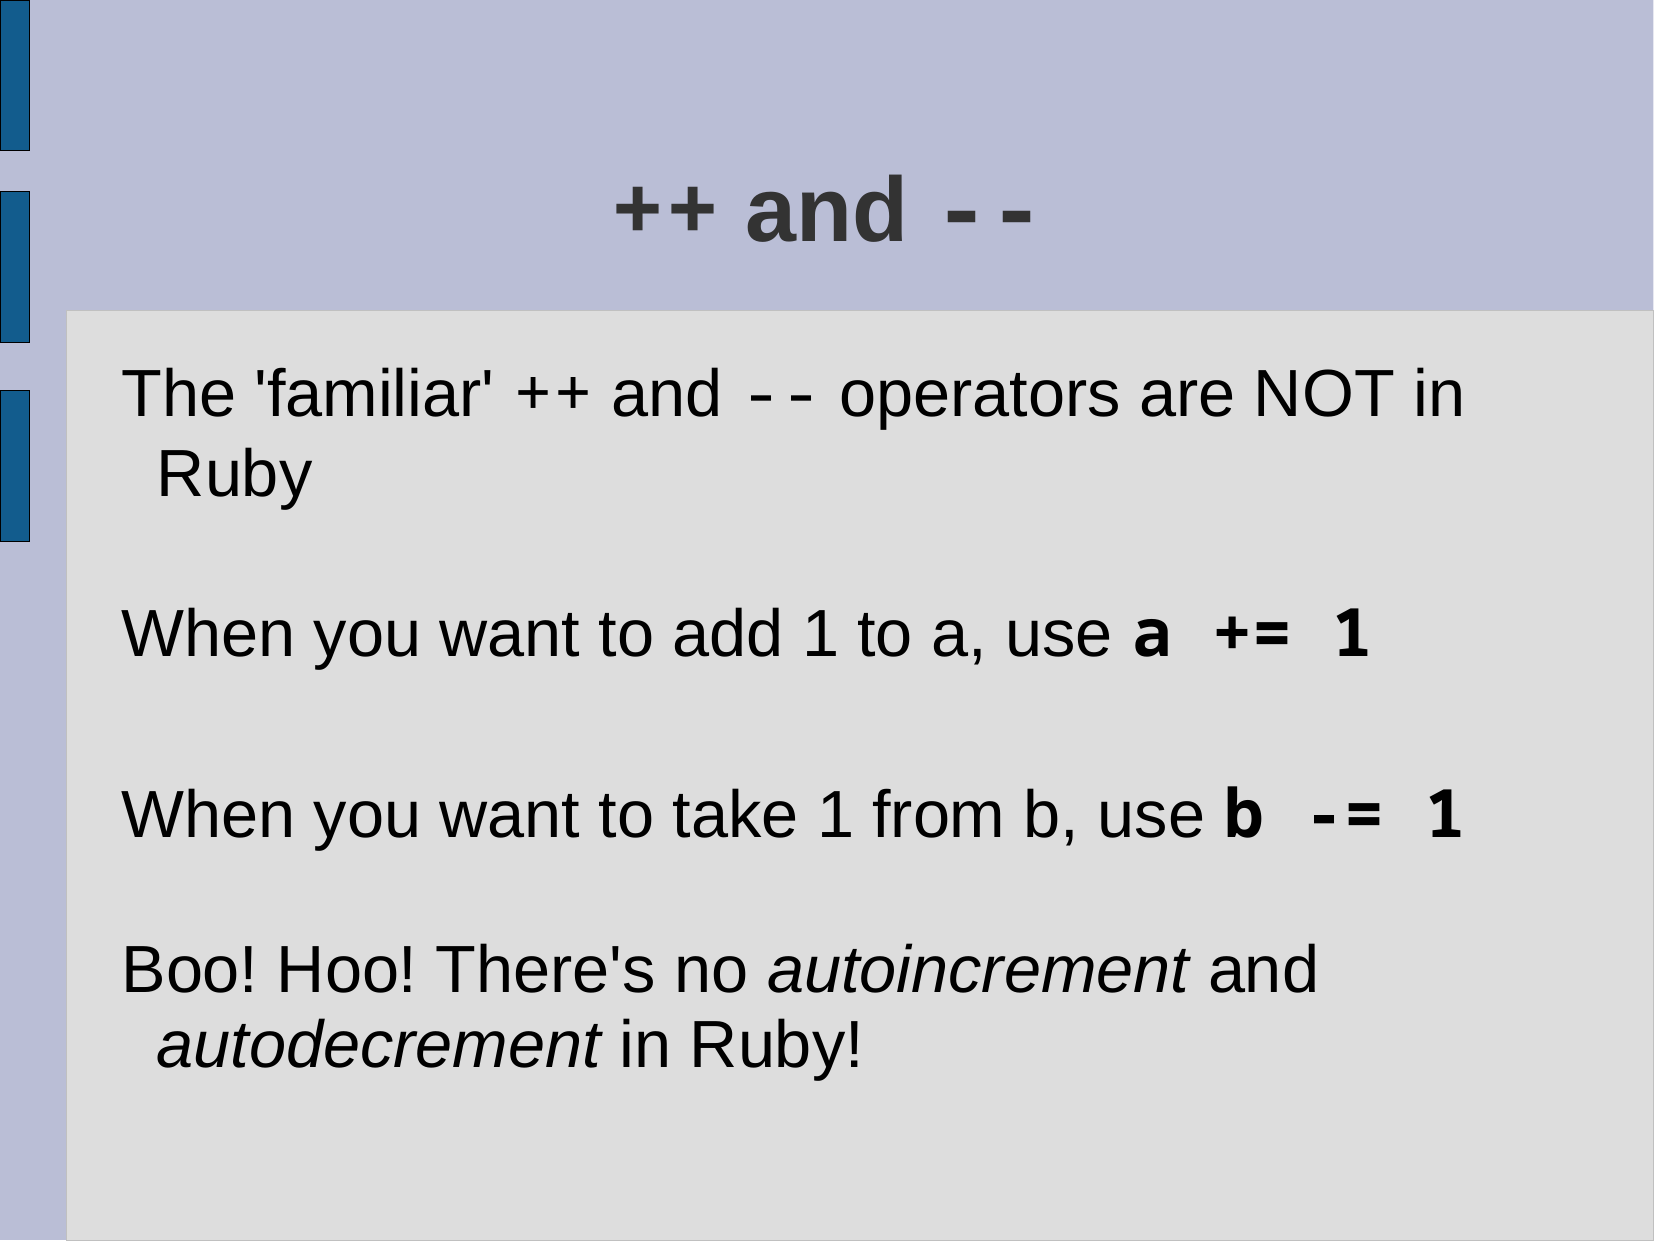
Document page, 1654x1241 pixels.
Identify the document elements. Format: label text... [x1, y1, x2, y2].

list The 'familiar' ++ and -- operators are NOT in Ruby When you want to add 1 to a, use a += 1 When you want to take 1 from b, use b -= 1 Boo! Hoo! There's no autoincrement and autodecrement in Ruby! [121, 344, 1634, 1127]
title ++ and -- [121, 102, 1534, 311]
